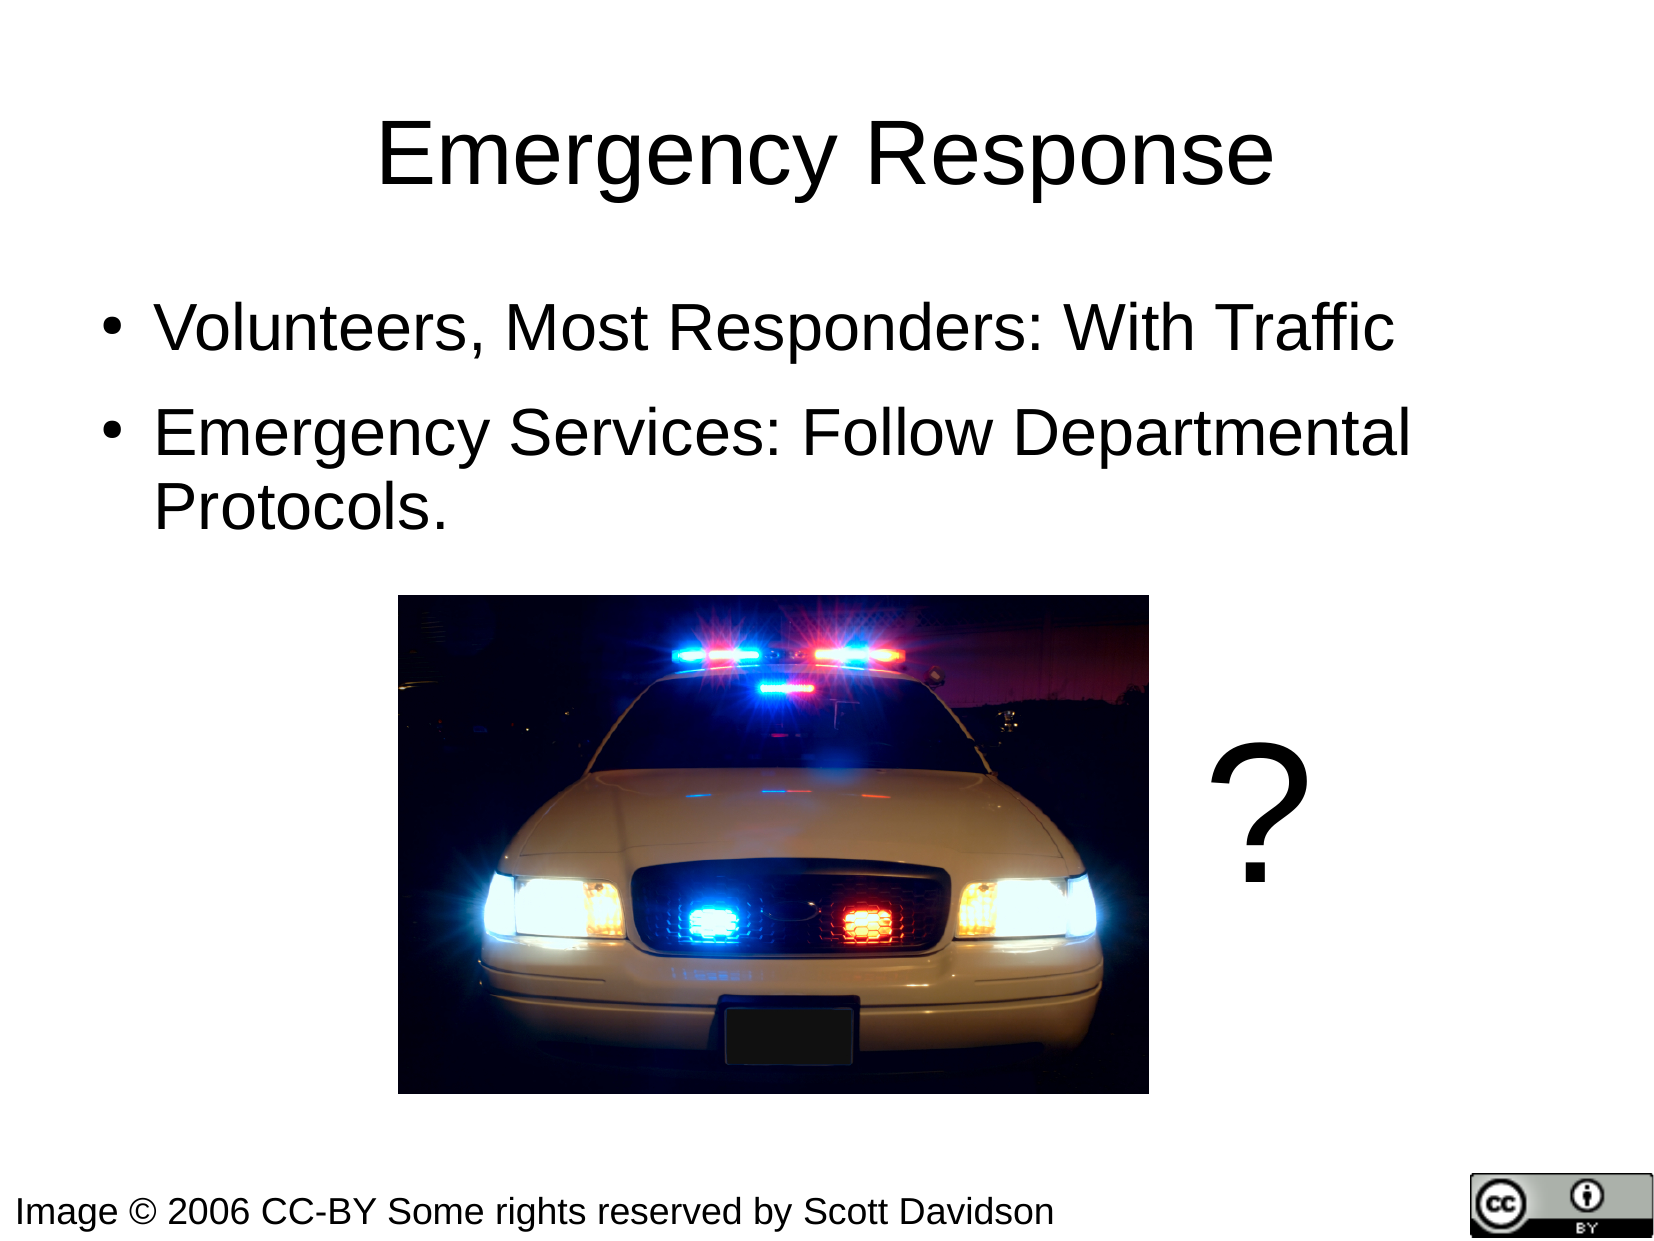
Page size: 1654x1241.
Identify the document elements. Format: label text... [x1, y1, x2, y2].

picture [398, 595, 1149, 1094]
text_box ? [1188, 694, 1330, 933]
picture [1470, 1173, 1654, 1238]
title Emergency Response [82, 49, 1571, 257]
text_box Image © 2006 CC-BY Some rights reserved by Scott Davidson [0, 1183, 1107, 1241]
list Volunteers, Most Responders: With Traffic Emergency Services: Follow Departmental Protocols. [82, 290, 1571, 1010]
